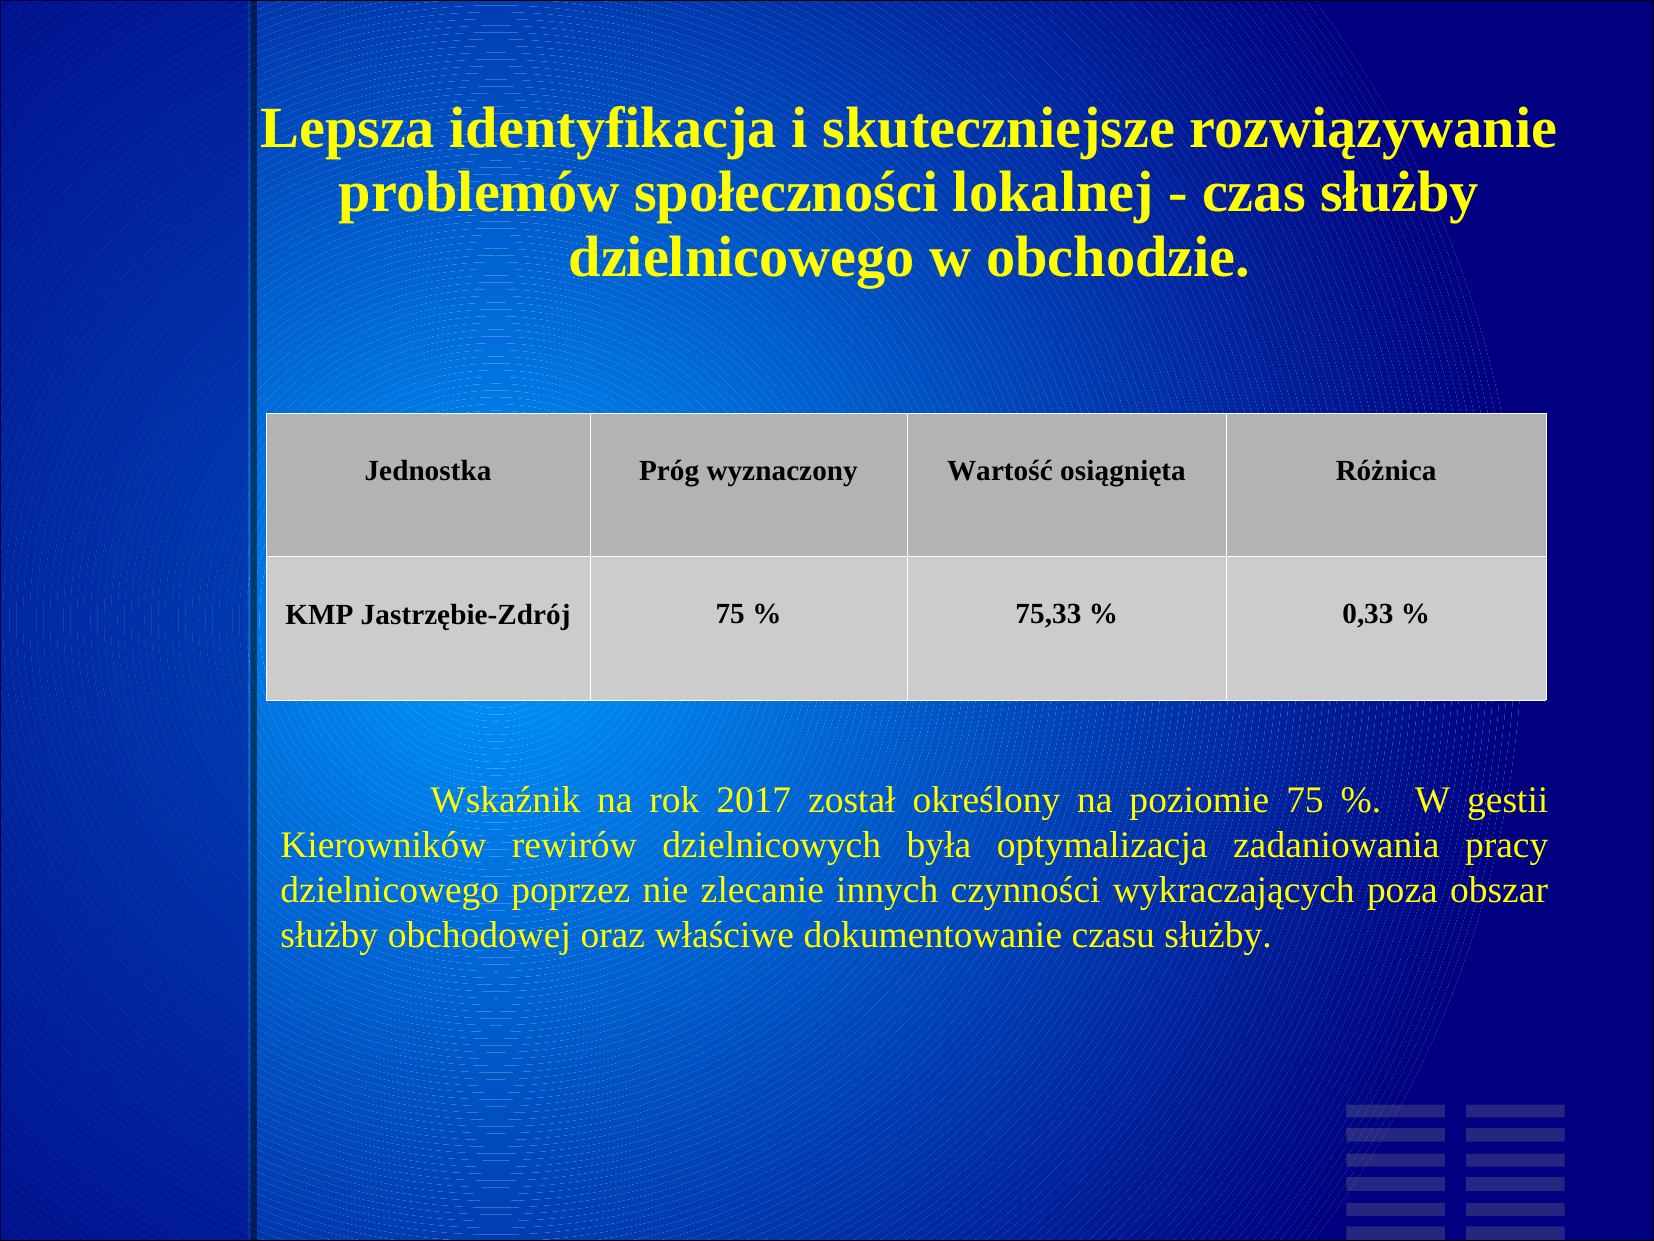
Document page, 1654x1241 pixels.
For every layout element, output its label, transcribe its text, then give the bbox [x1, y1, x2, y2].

table_cell 75,33 % [908, 557, 1226, 700]
table_cell KMP Jastrzębie-Zdrój [267, 557, 590, 700]
table_cell 75 % [591, 557, 907, 700]
text_box Wskaźnik na rok 2017 został określony na poziomie 75 %. W gestii Kierowników rewirów dzielnicowych była optymalizacja zadaniowania pracy dzielnicowego poprzez nie zlecanie innych czynności wykraczających poza obszar służby obchodowej oraz właściwe dokumentowanie czasu służby. [265, 767, 1565, 963]
table_header Różnica [1227, 414, 1546, 556]
title Lepsza identyfikacja i skuteczniejsze rozwiązywanie problemów społeczności lokalnej - czas służby dzielnicowego w obchodzie. [206, 88, 1577, 296]
table_header Jednostka [267, 414, 590, 556]
table_cell 0,33 % [1227, 557, 1546, 700]
table_header Próg wyznaczony [591, 414, 907, 556]
table_header Wartość osiągnięta [908, 414, 1226, 556]
